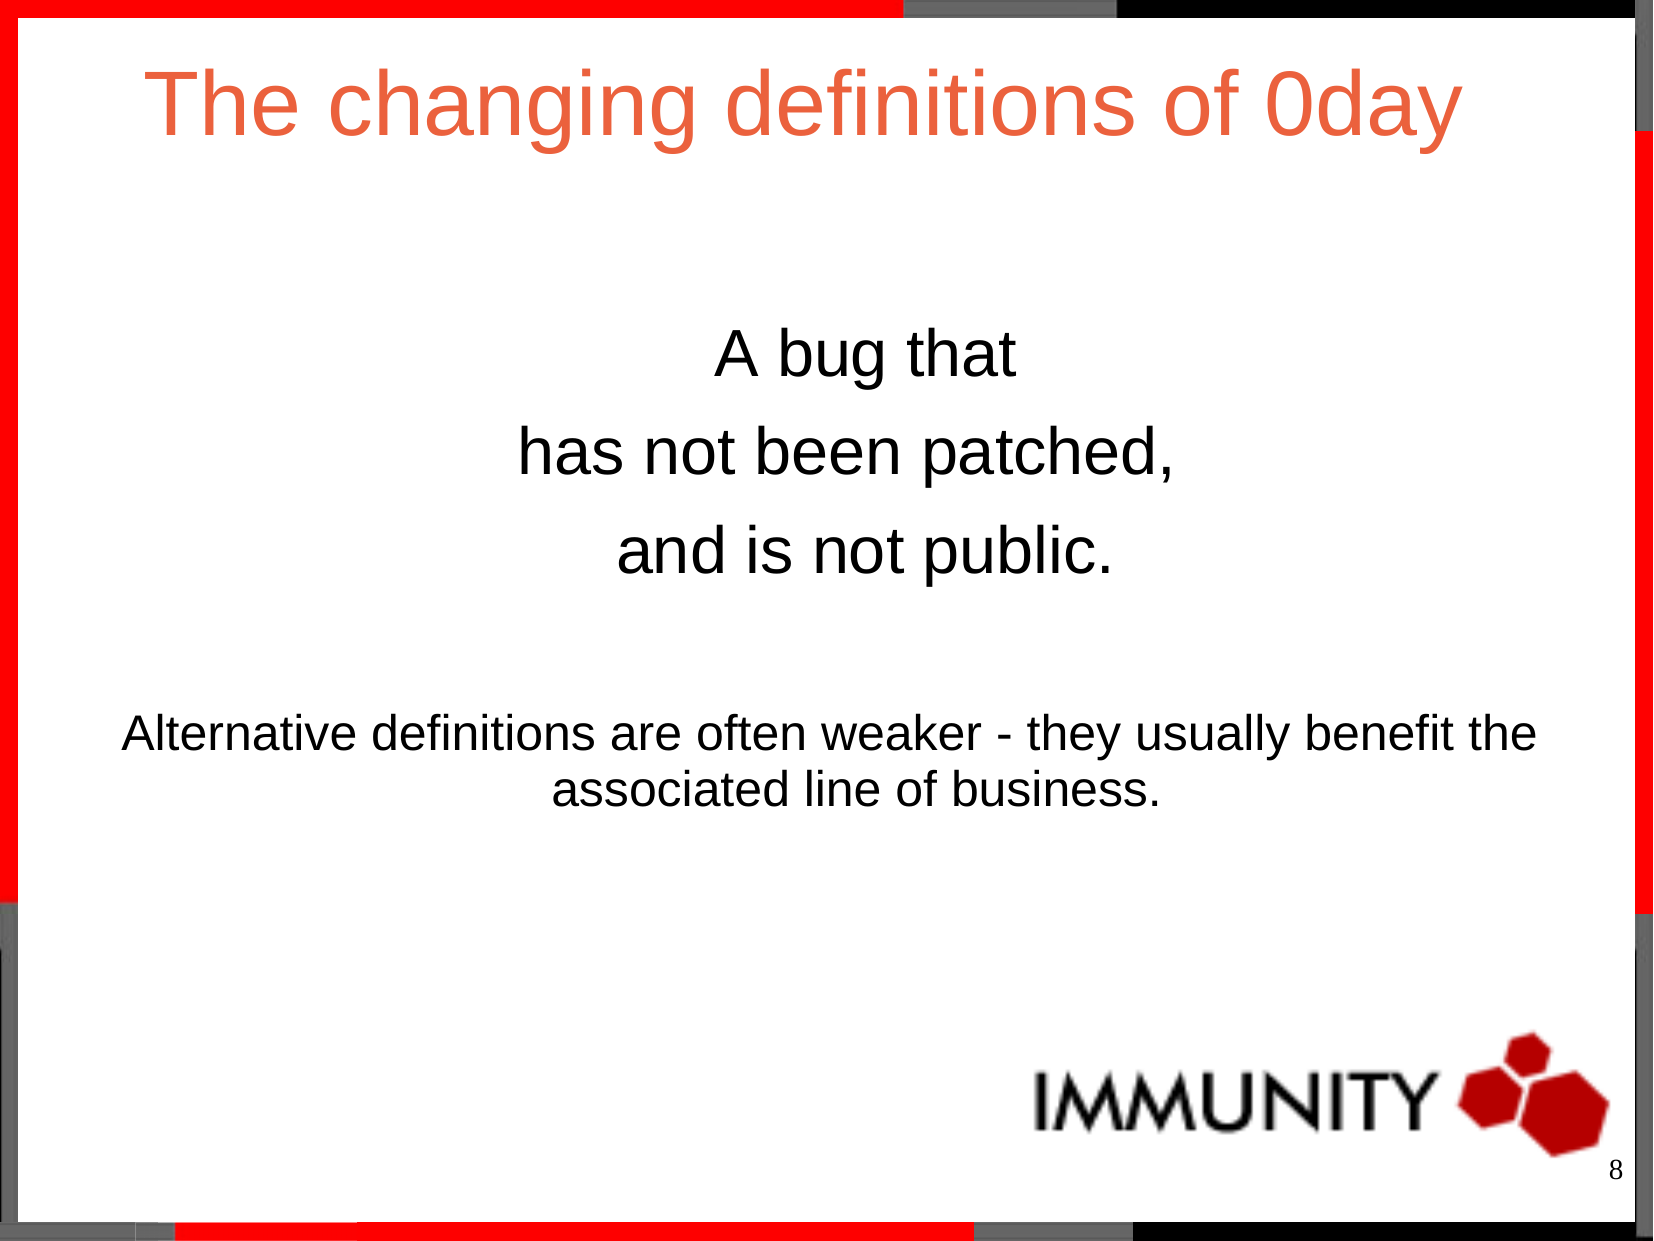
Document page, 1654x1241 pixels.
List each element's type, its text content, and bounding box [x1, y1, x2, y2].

title The changing definitions of 0day [75, 7, 1563, 200]
list A bug that has not been patched, and is not public. Alternative definitions are often weaker - they usually benefit the associated line of business. [77, 221, 1566, 1072]
picture [0, 0, 1653, 1241]
